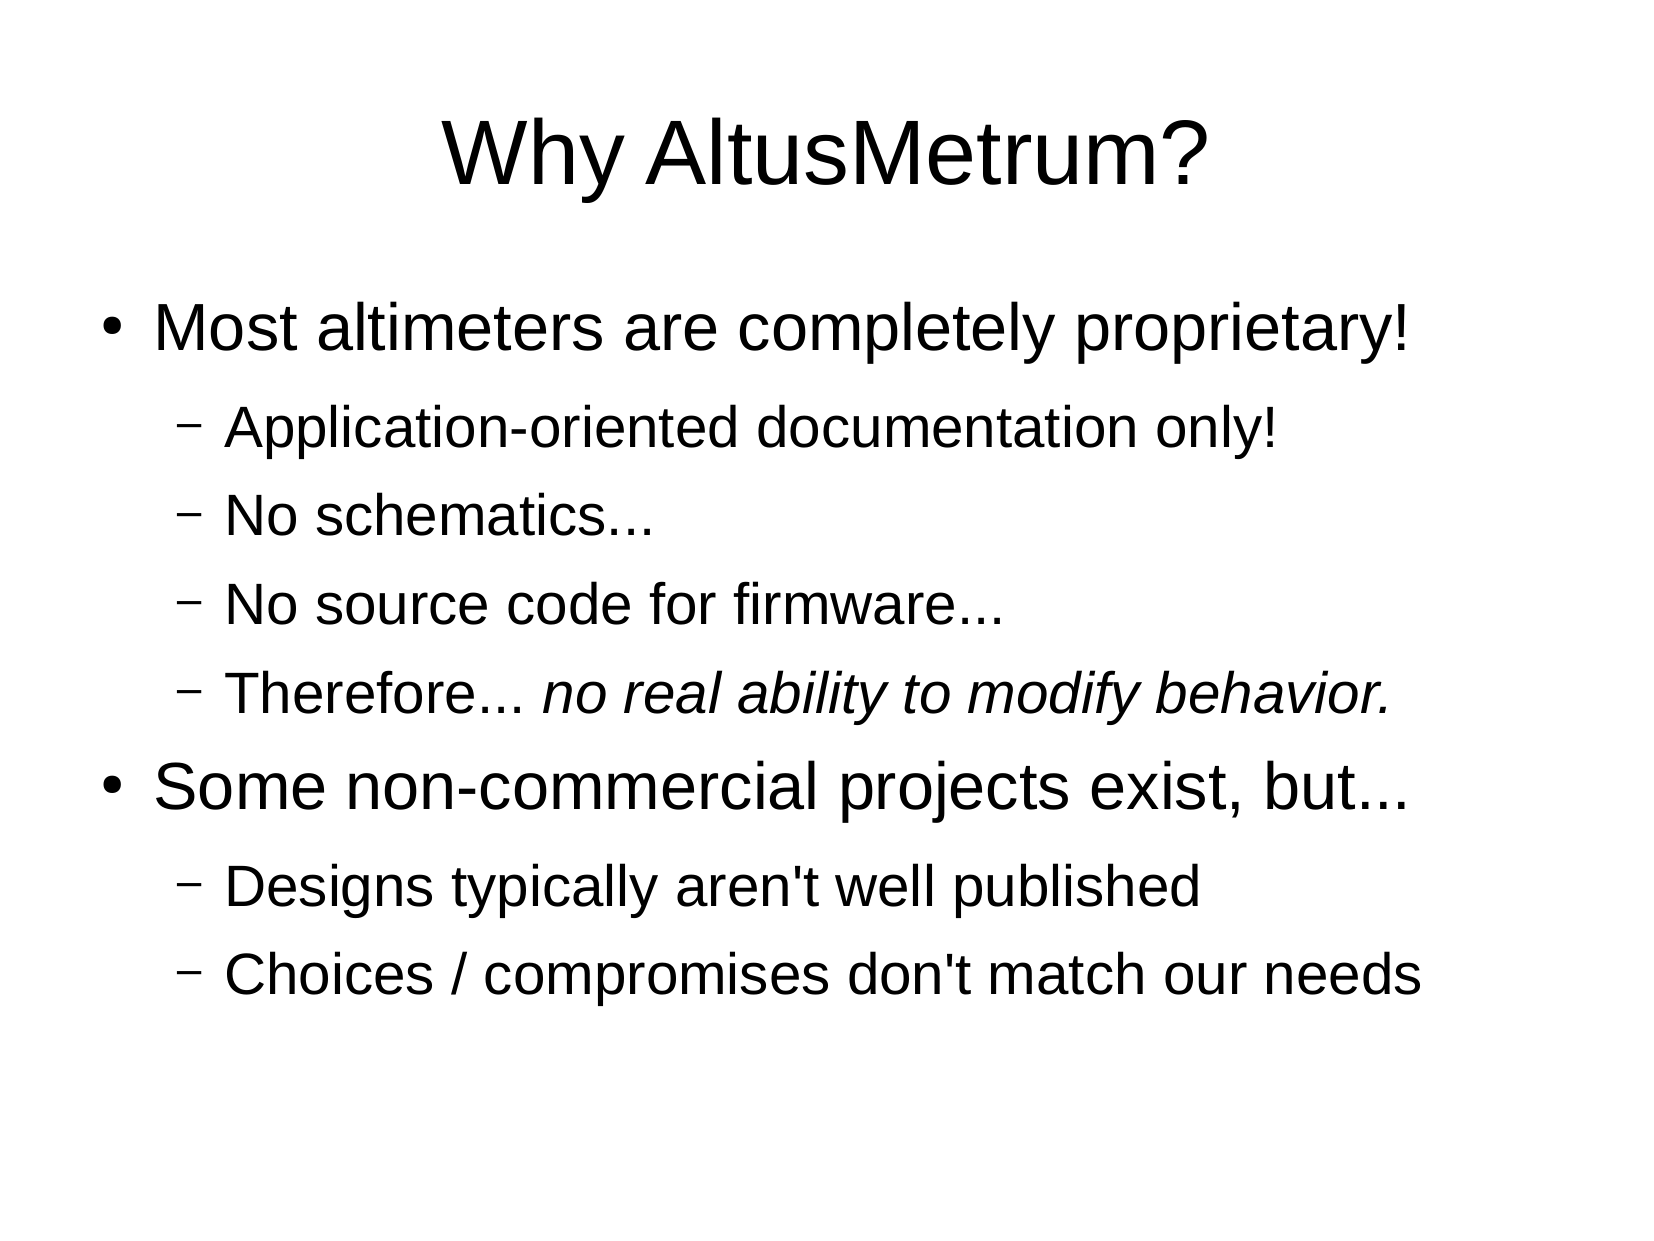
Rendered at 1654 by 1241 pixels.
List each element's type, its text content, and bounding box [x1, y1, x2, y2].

title Why AltusMetrum? [82, 56, 1571, 250]
list Most altimeters are completely proprietary! Application-oriented documentation only! No schematics... No source code for firmware... Therefore... no real ability to modify behavior. Some non-commercial projects exist, but... Designs typically aren't well published Choices / compromises don't match our needs [82, 290, 1571, 1094]
